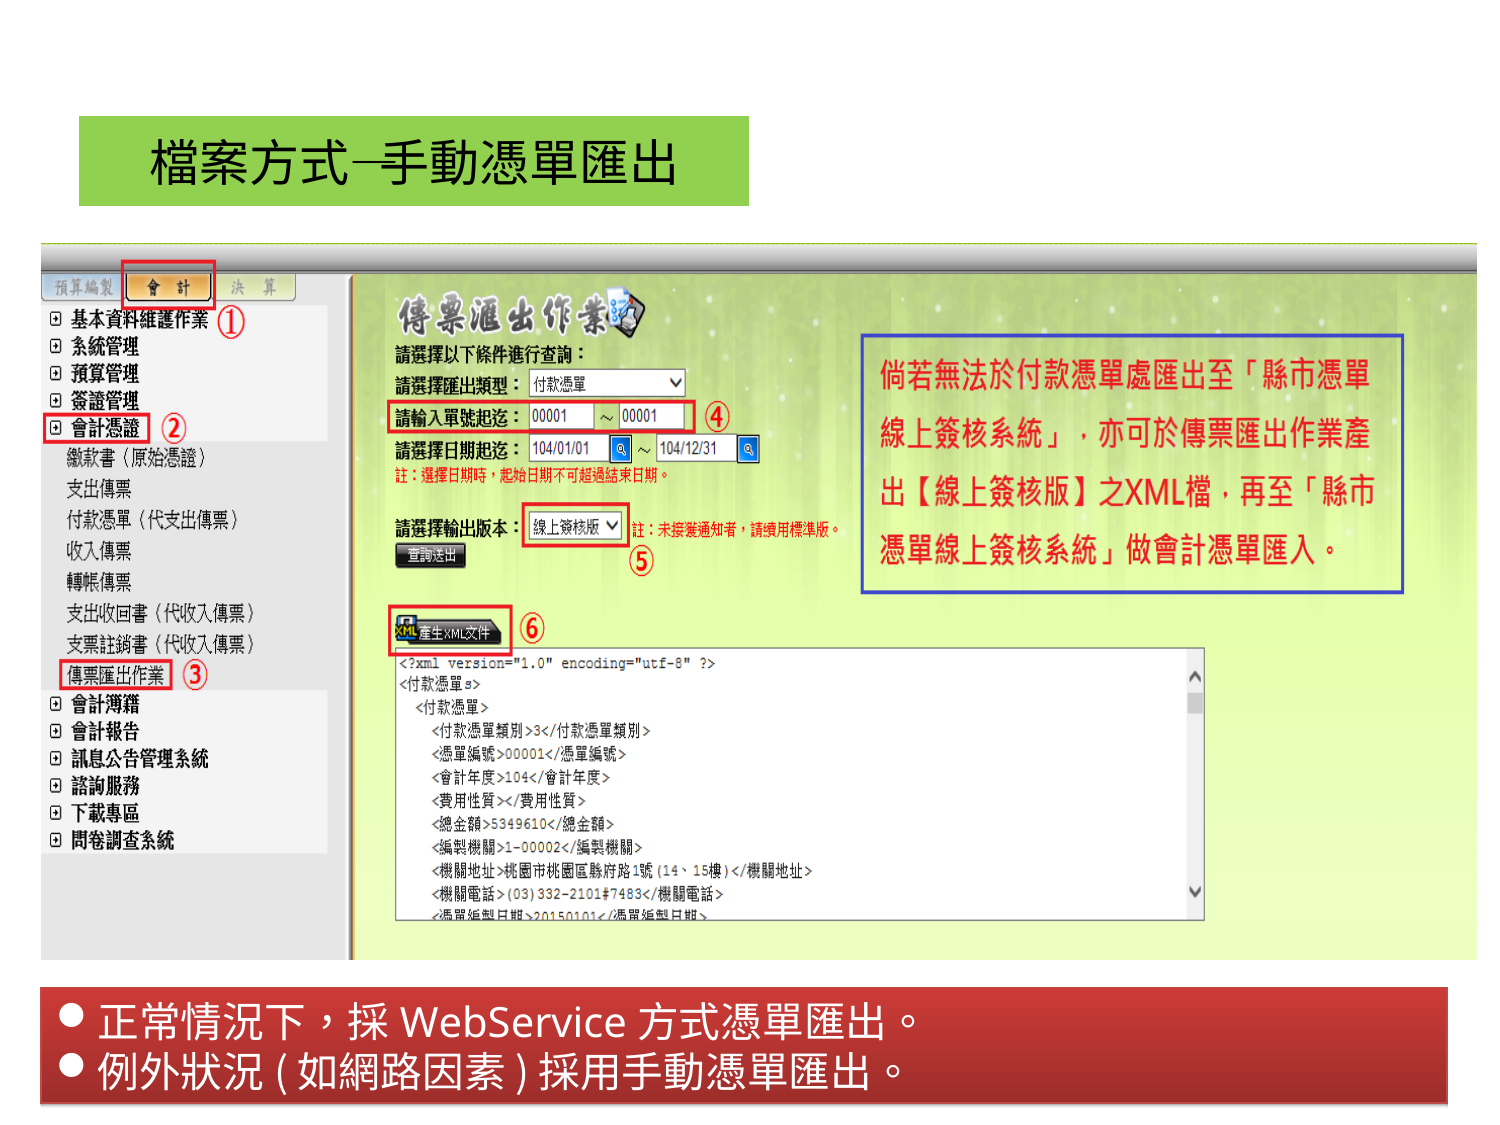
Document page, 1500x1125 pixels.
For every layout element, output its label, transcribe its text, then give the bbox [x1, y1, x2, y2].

text_box 正常情況下，採WebService方式憑單匯出。 例外狀況(如網路因素)採用手動憑單匯出。 [41, 987, 1447, 1104]
picture [41, 243, 1477, 960]
title 檔案方式—手動憑單匯出 [81, 118, 748, 205]
